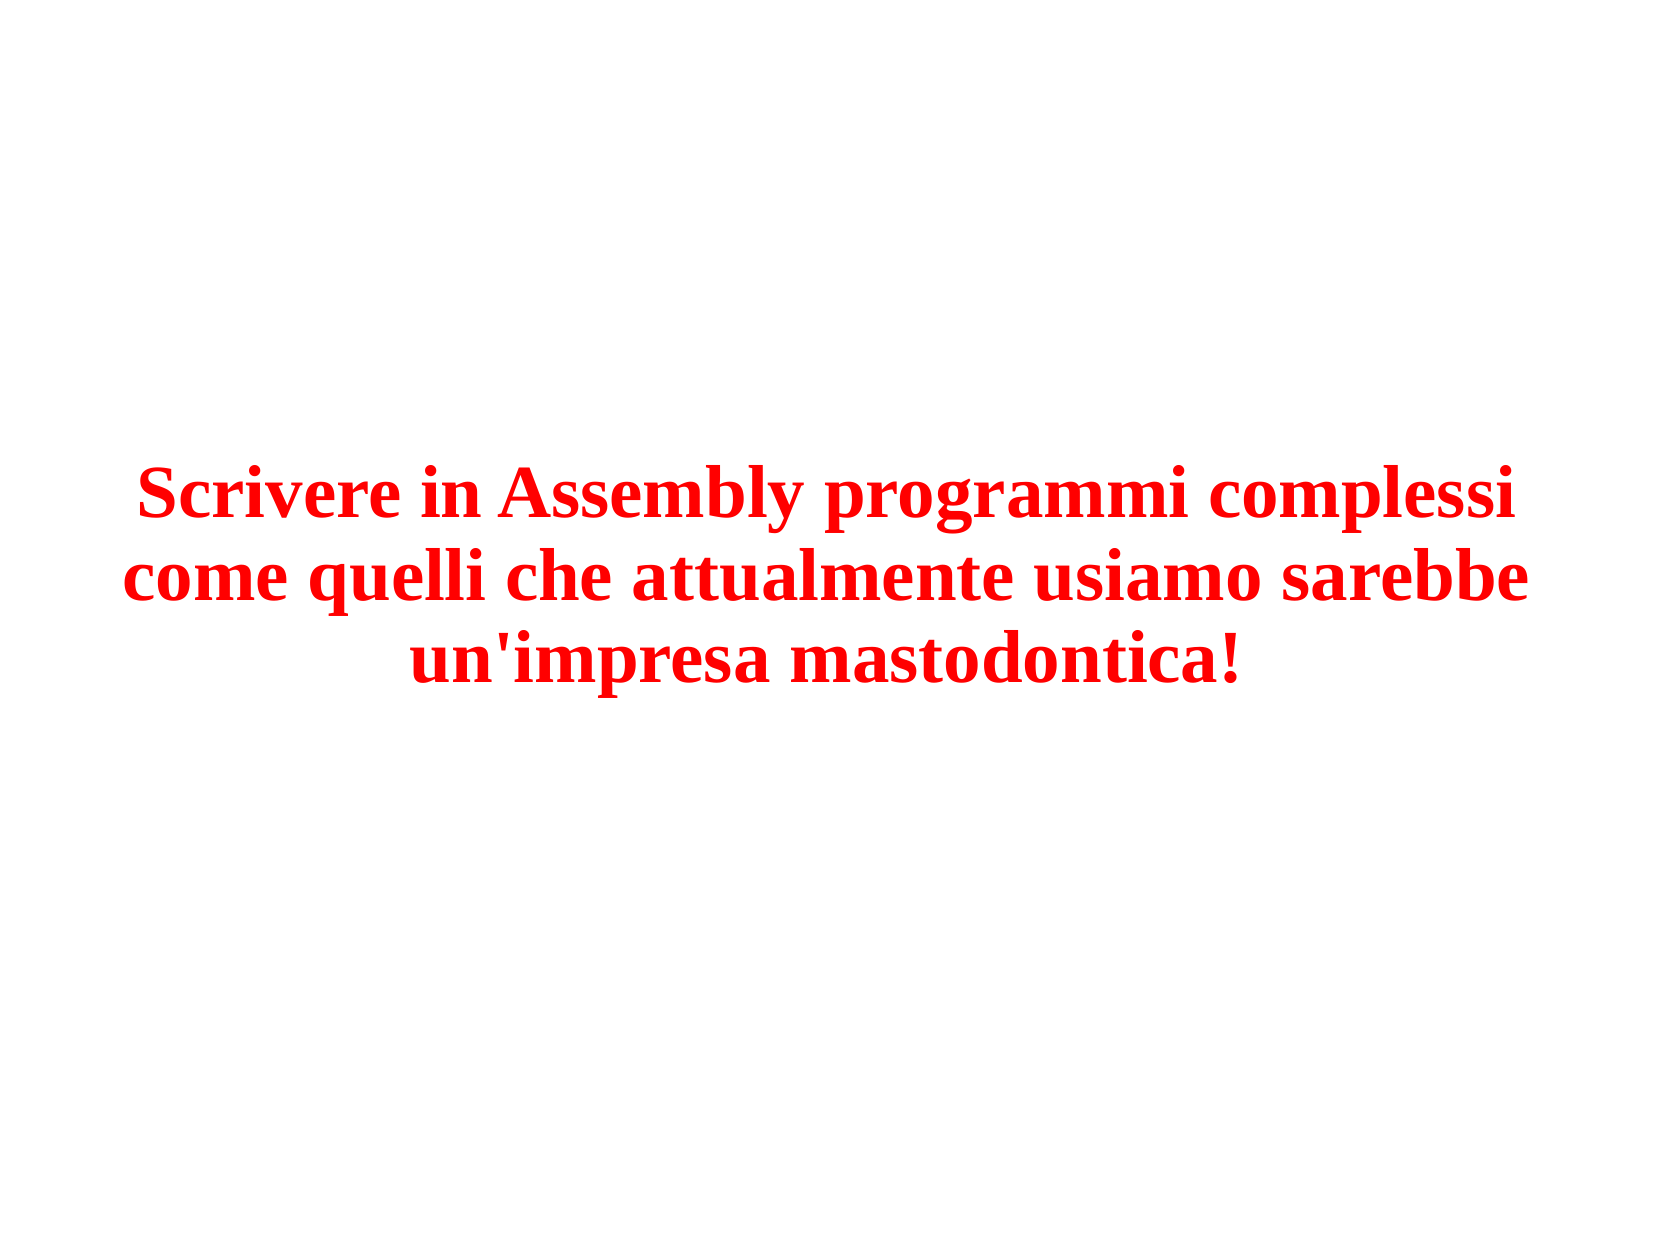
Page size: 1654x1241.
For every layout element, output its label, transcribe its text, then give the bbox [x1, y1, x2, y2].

text_box Scrivere in Assembly programmi complessi come quelli che attualmente usiamo sarebbe un'impresa mastodontica! [29, 442, 1625, 707]
